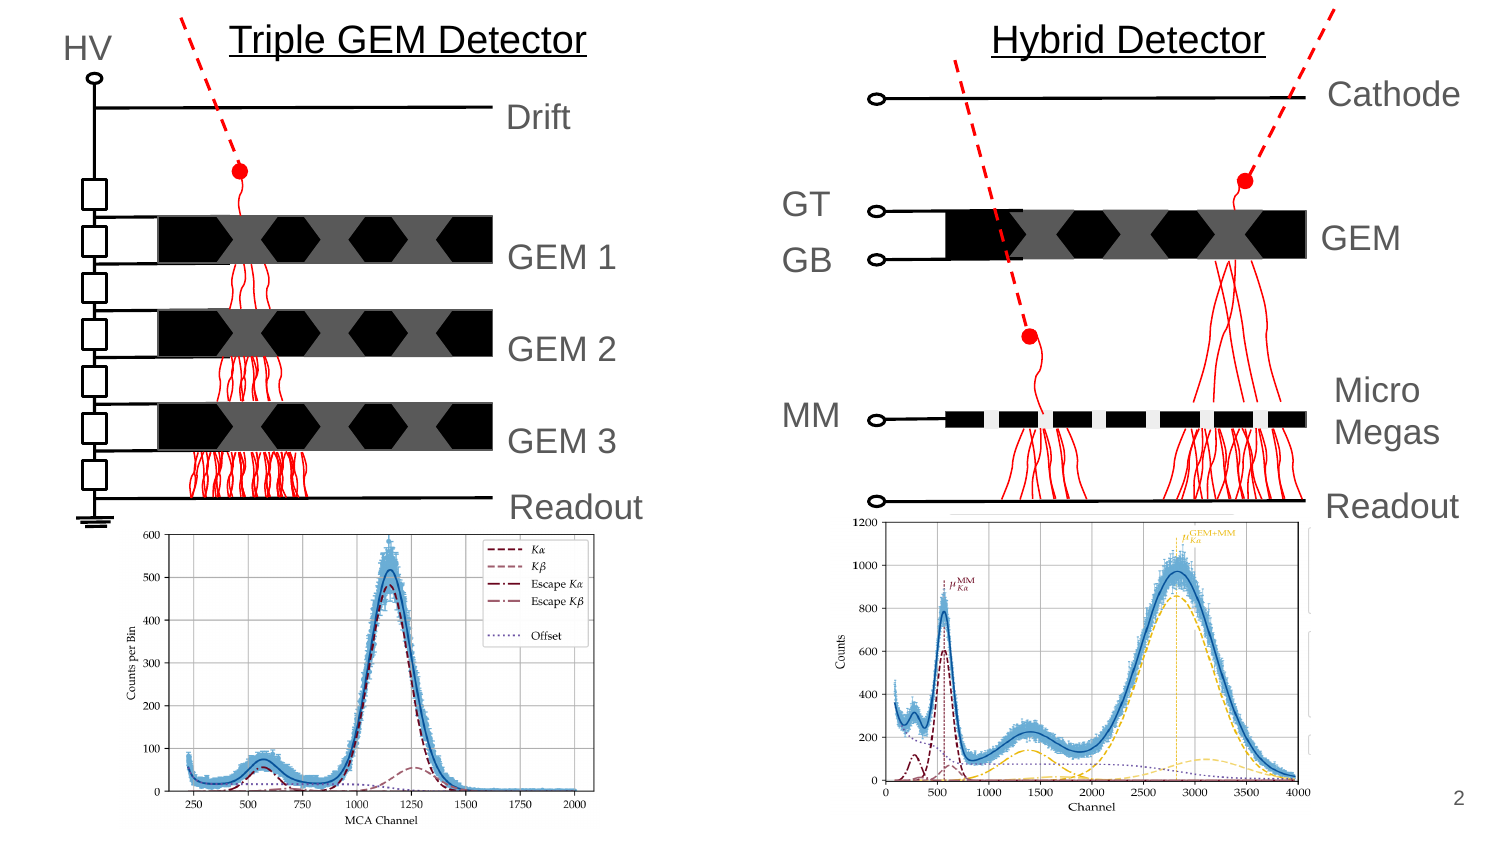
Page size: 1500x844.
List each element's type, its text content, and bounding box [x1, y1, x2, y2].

text_box [82, 413, 107, 444]
text_box [82, 460, 107, 490]
text_box [868, 93, 885, 105]
text_box [945, 210, 1305, 259]
text_box [158, 403, 492, 450]
text_box GB [766, 221, 918, 295]
text_box Readout [494, 469, 708, 542]
text_box [82, 226, 107, 257]
title Hybrid Detector [976, 0, 1500, 77]
text_box [82, 319, 107, 350]
text_box Drift [490, 79, 631, 152]
text_box GEM 1 [492, 218, 680, 292]
text_box Micro Megas [1318, 351, 1471, 468]
text_box MM [766, 377, 918, 451]
text_box [1238, 173, 1253, 189]
text_box [82, 366, 107, 397]
text_box GEM 2 [492, 310, 680, 384]
text_box [82, 273, 107, 303]
text_box Cathode [1312, 77, 1500, 129]
text_box Readout [1310, 467, 1500, 541]
text_box GEM 3 [492, 402, 680, 476]
text_box [232, 163, 248, 179]
text_box [158, 216, 493, 263]
text_box [945, 411, 1306, 428]
picture [830, 514, 1311, 815]
picture [119, 529, 600, 830]
slide_number <number> [1389, 764, 1480, 830]
title Triple GEM Detector [213, 0, 739, 77]
text_box GT [766, 165, 918, 221]
text_box [86, 73, 102, 84]
text_box [1022, 328, 1038, 344]
text_box [868, 496, 885, 507]
text_box GEM [1305, 200, 1457, 273]
text_box HV [47, 10, 189, 83]
text_box [82, 179, 107, 210]
text_box [158, 309, 493, 357]
